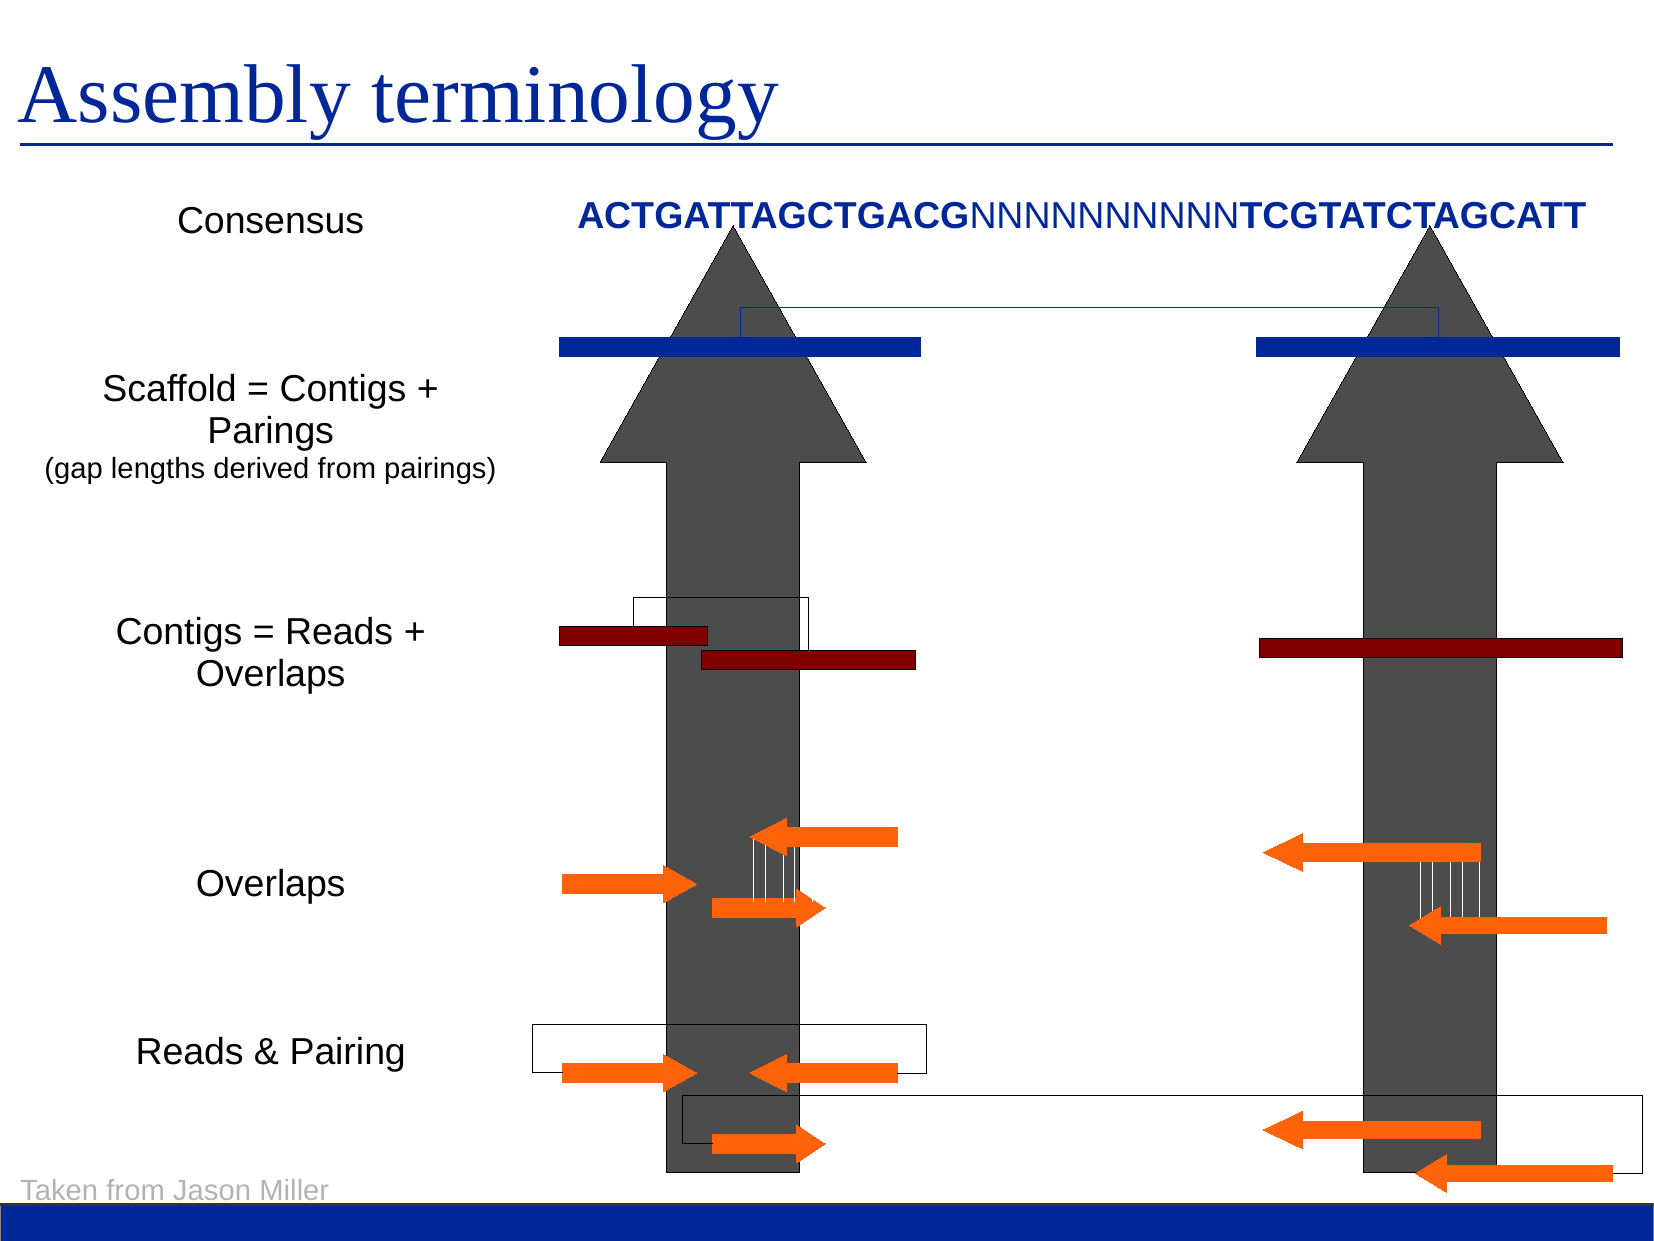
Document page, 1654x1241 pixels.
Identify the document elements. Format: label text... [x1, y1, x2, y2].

text_box [1256, 245, 1623, 1193]
text_box Taken from Jason Miller [5, 1166, 402, 1214]
text_box ACTGATTAGCTGACGNNNNNNNNNNTCGTATCTAGCATT [562, 187, 1613, 245]
text_box [559, 598, 916, 1121]
text_box Consensus Scaffold = Contigs + Parings (gap lengths derived from pairings) Contigs = Reads + Overlaps Overlaps Reads & Pairing [29, 192, 526, 1197]
text_box [666, 1122, 826, 1173]
title Assembly terminology [17, 0, 1589, 198]
text_box [559, 245, 921, 597]
